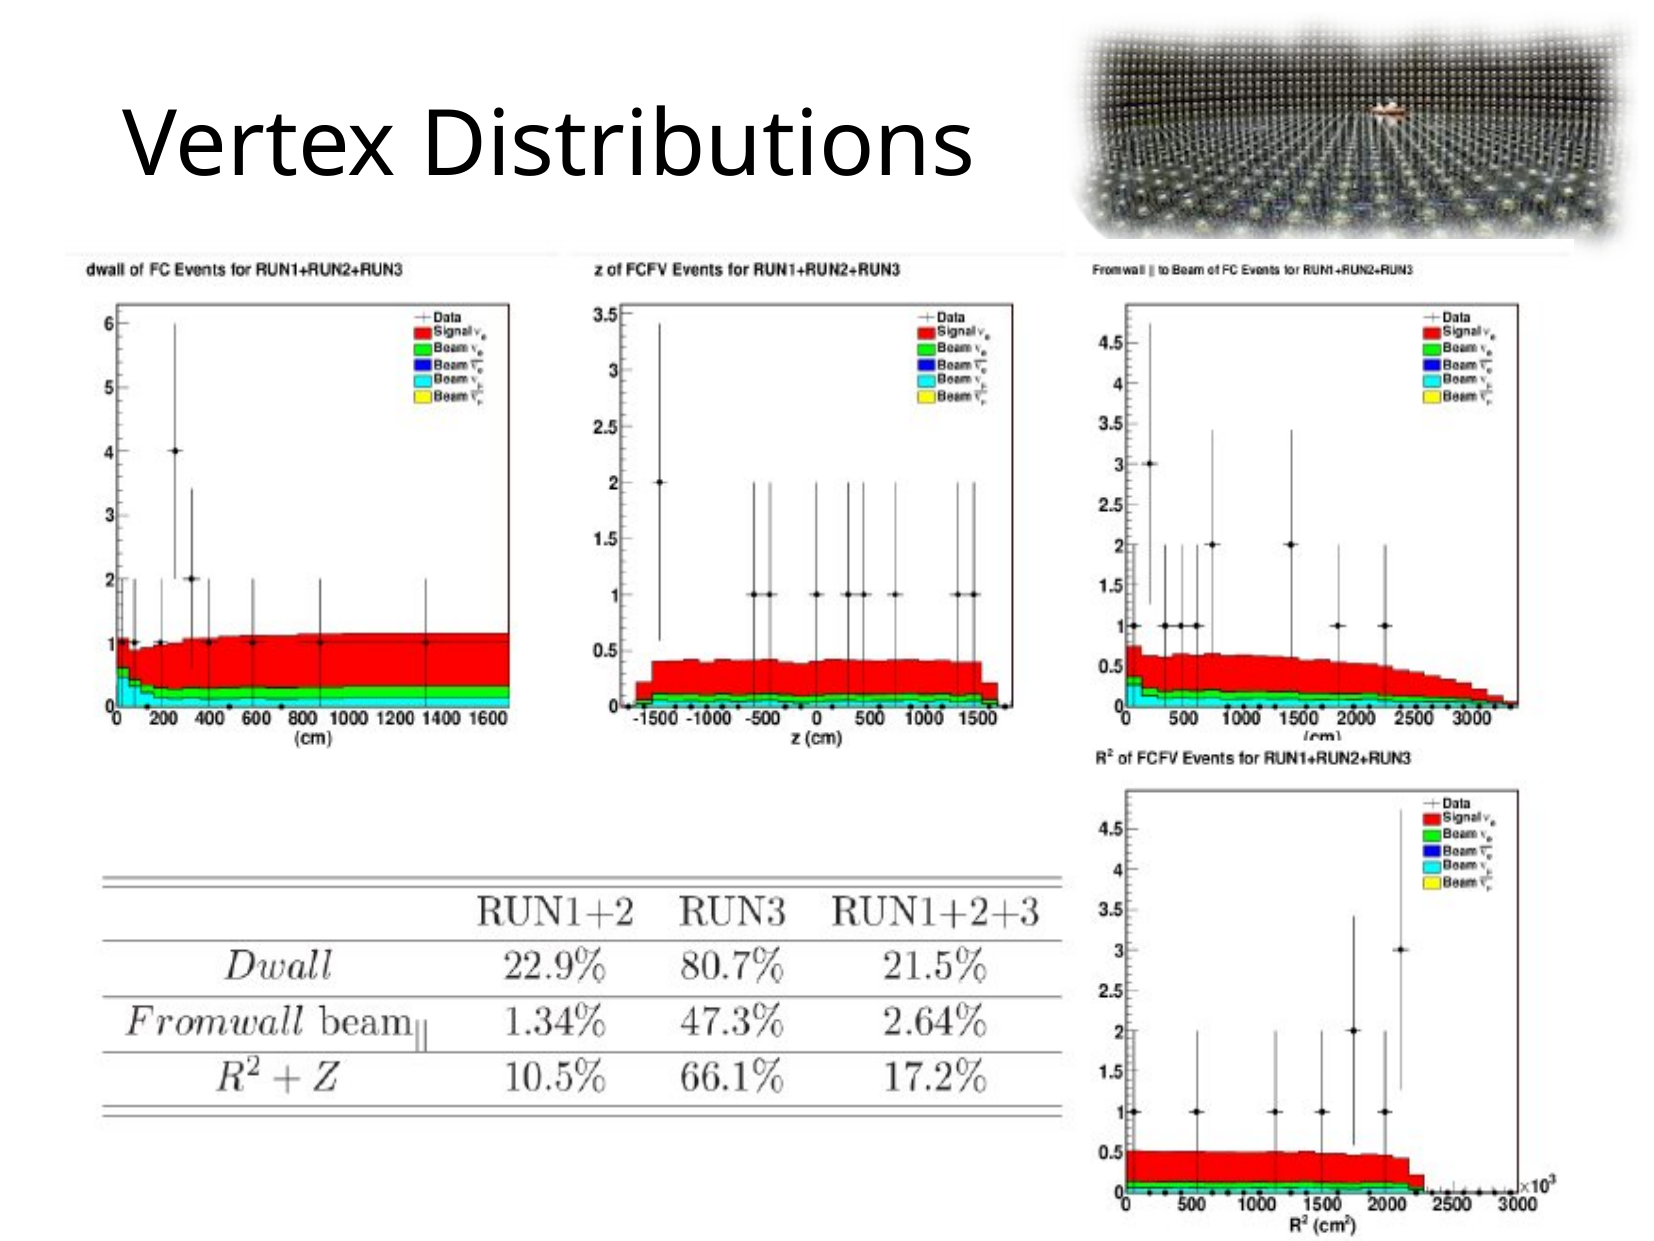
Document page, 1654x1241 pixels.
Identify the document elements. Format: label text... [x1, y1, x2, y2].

title Vertex Distributions [23, 23, 1075, 257]
picture [65, 11, 1638, 1241]
